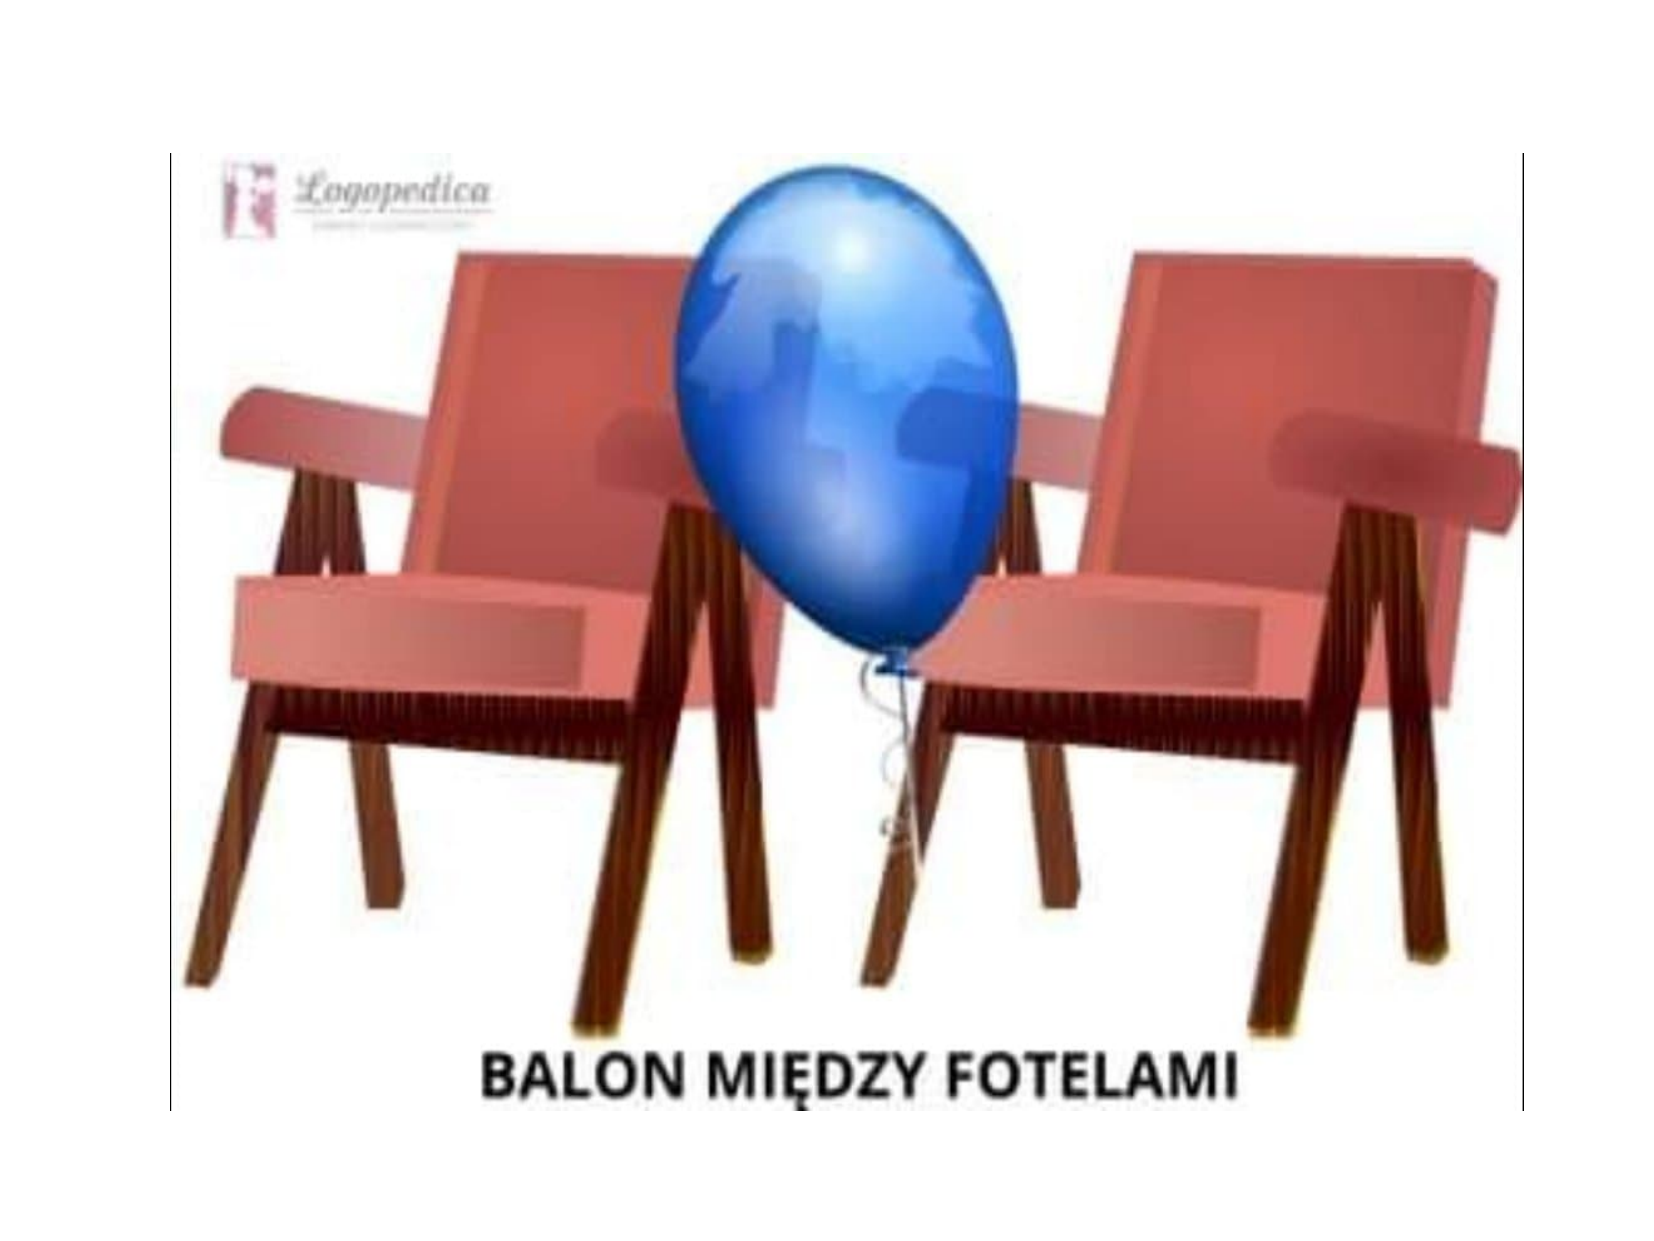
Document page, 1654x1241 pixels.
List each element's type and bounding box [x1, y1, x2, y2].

picture [170, 153, 1524, 1111]
